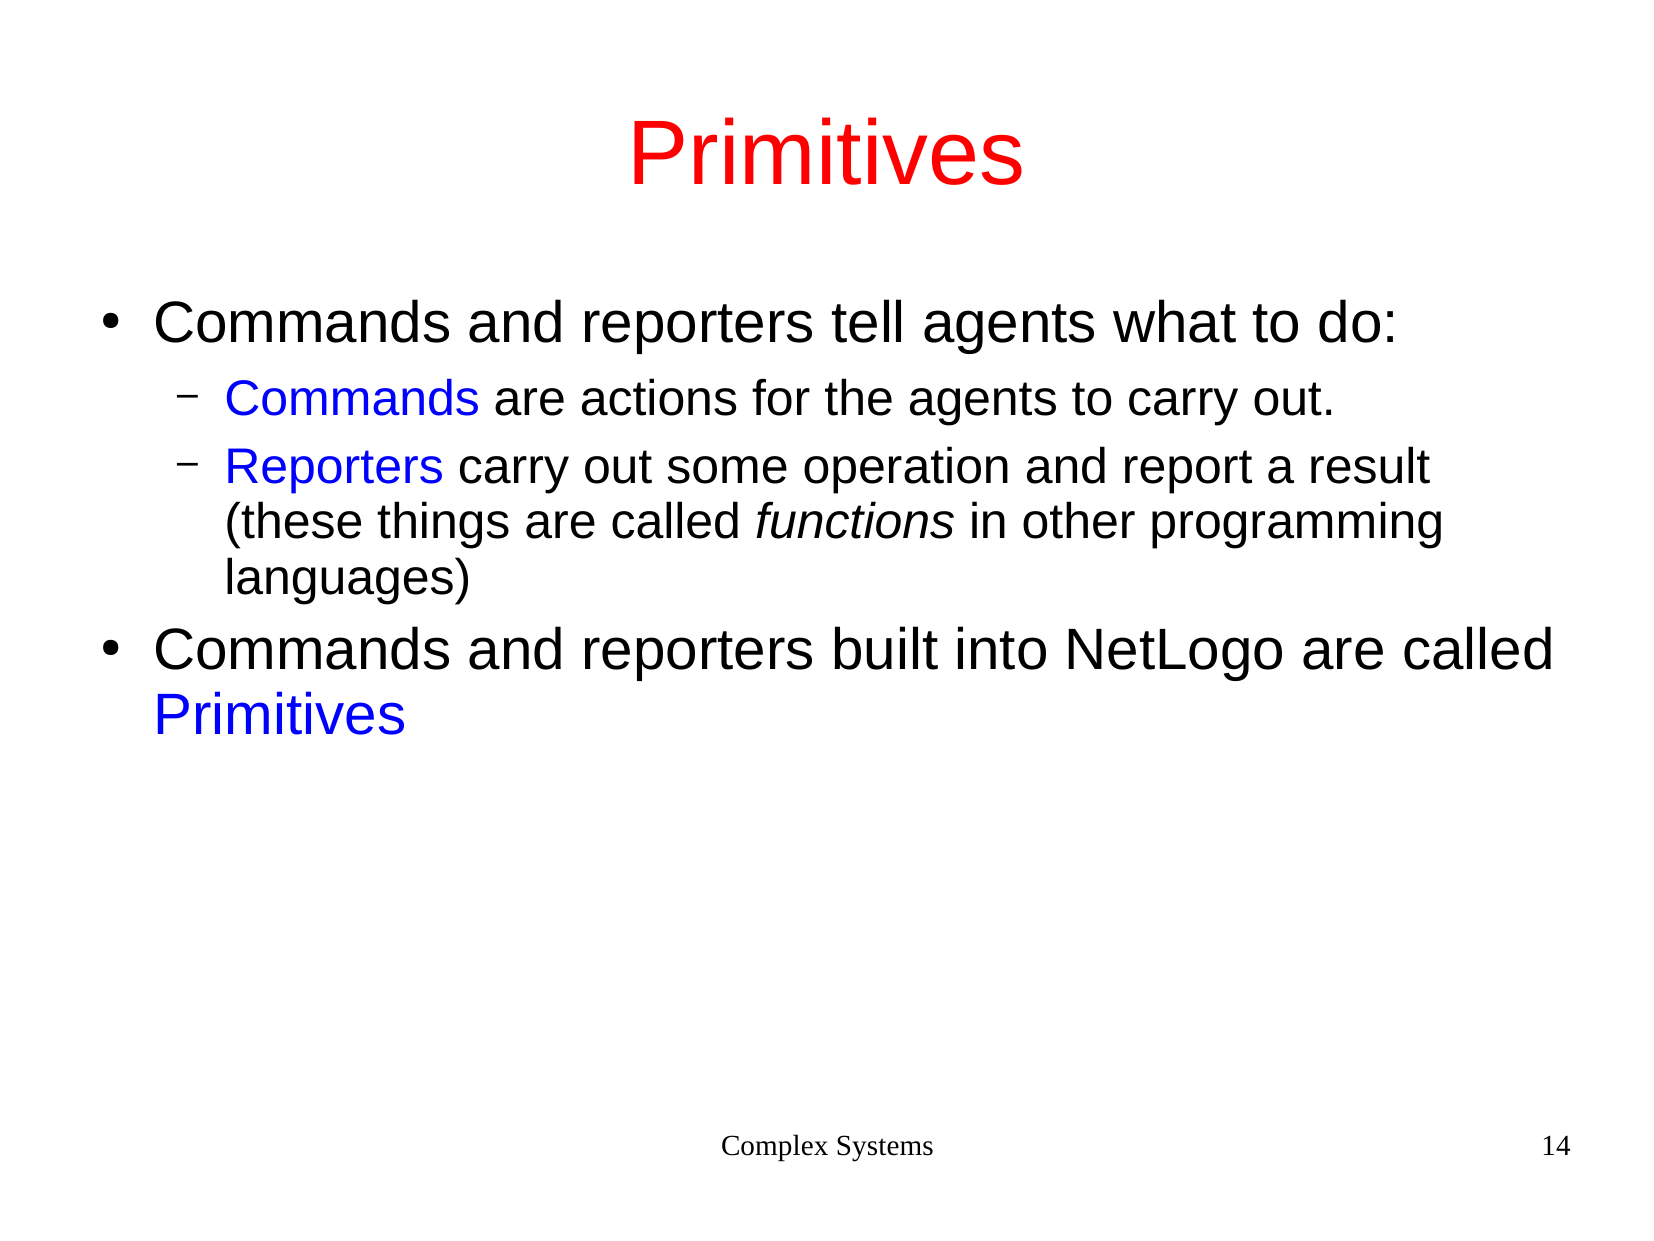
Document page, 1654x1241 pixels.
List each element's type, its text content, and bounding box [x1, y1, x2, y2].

title Primitives [82, 49, 1571, 257]
list Commands and reporters tell agents what to do: Commands are actions for the agents to carry out. Reporters carry out some operation and report a result (these things are called functions in other programming languages) Commands and reporters built into NetLogo are called Primitives [82, 290, 1571, 1109]
